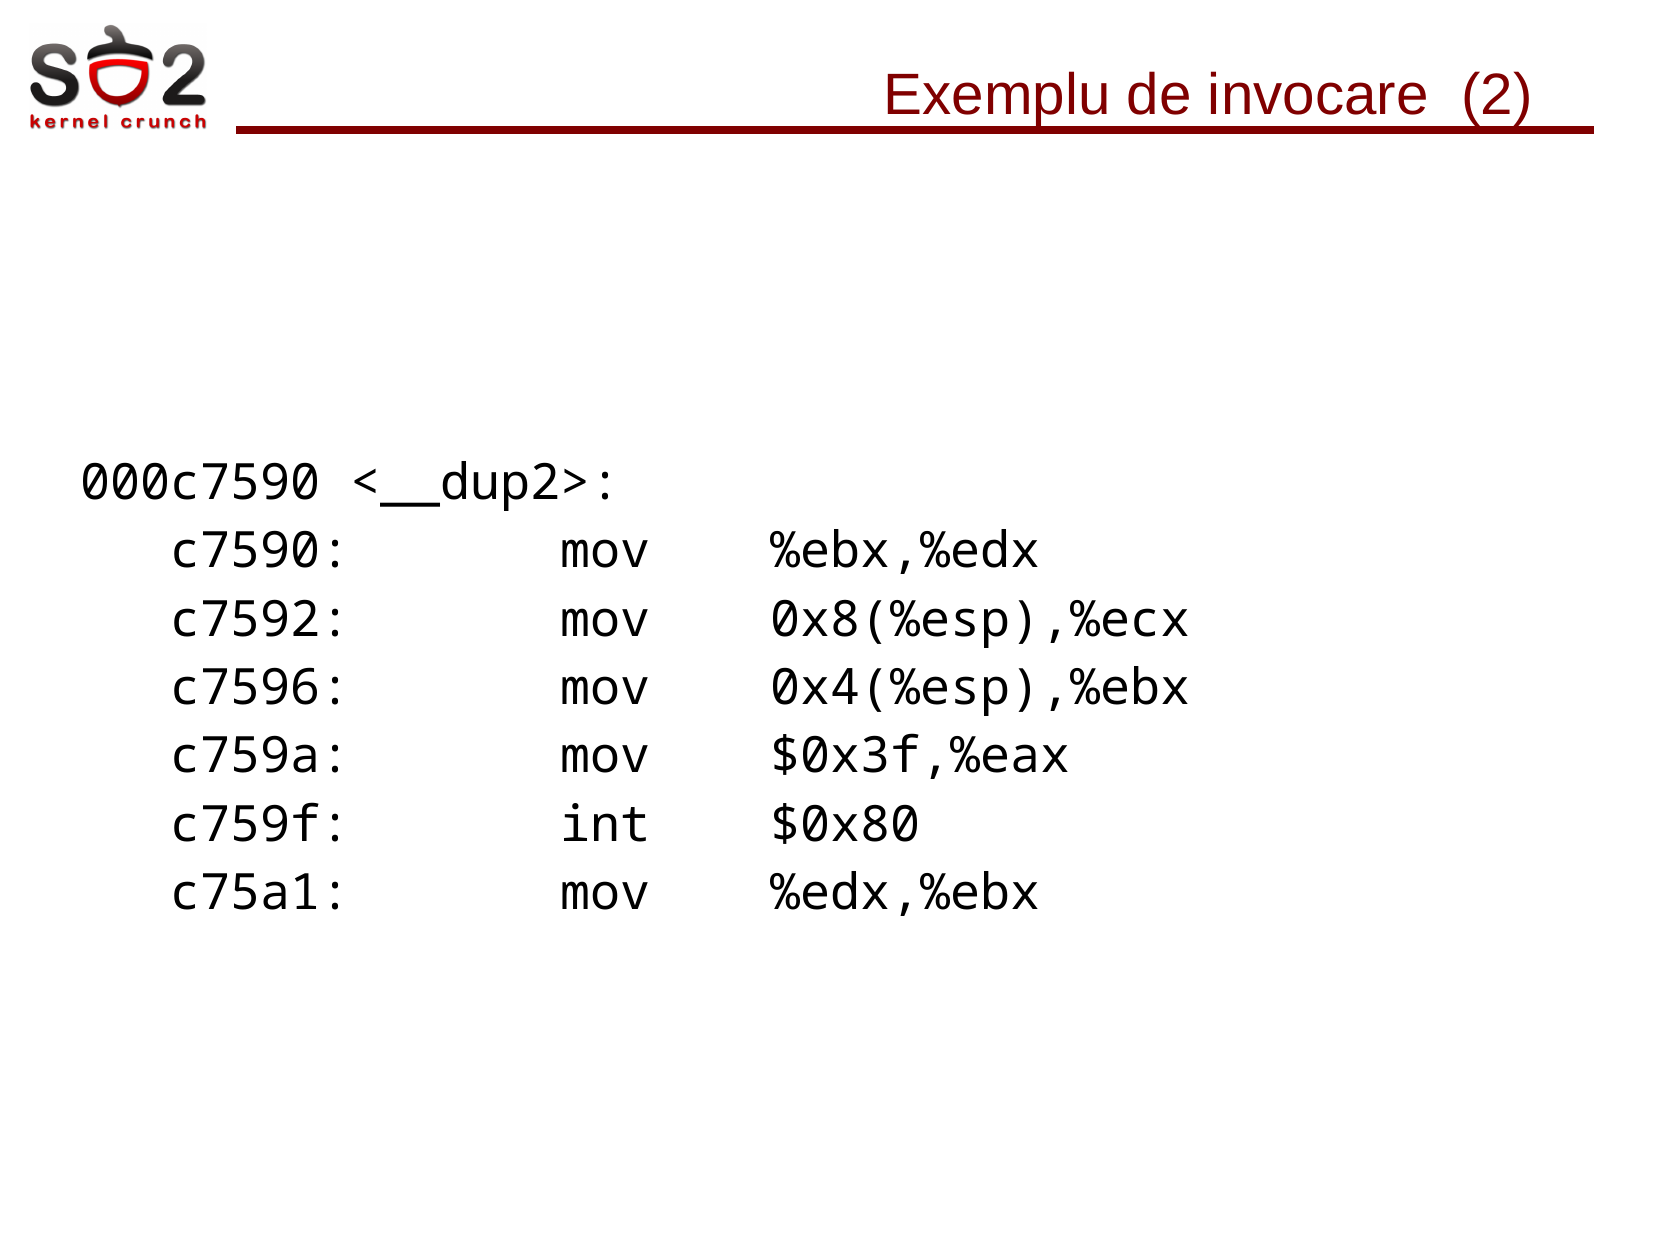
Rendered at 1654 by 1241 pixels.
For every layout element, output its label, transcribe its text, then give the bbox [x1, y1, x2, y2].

text_box 000c7590 <__dup2>: c7590: mov %ebx,%edx c7592: mov 0x8(%esp),%ecx c7596: mov 0x4(%esp),%ebx c759a: mov $0x3f,%eax c759f: int $0x80 c75a1: mov %edx,%ebx [65, 438, 1604, 1032]
picture [29, 23, 121, 130]
title Exemplu de invocare (2) [121, 11, 1534, 178]
